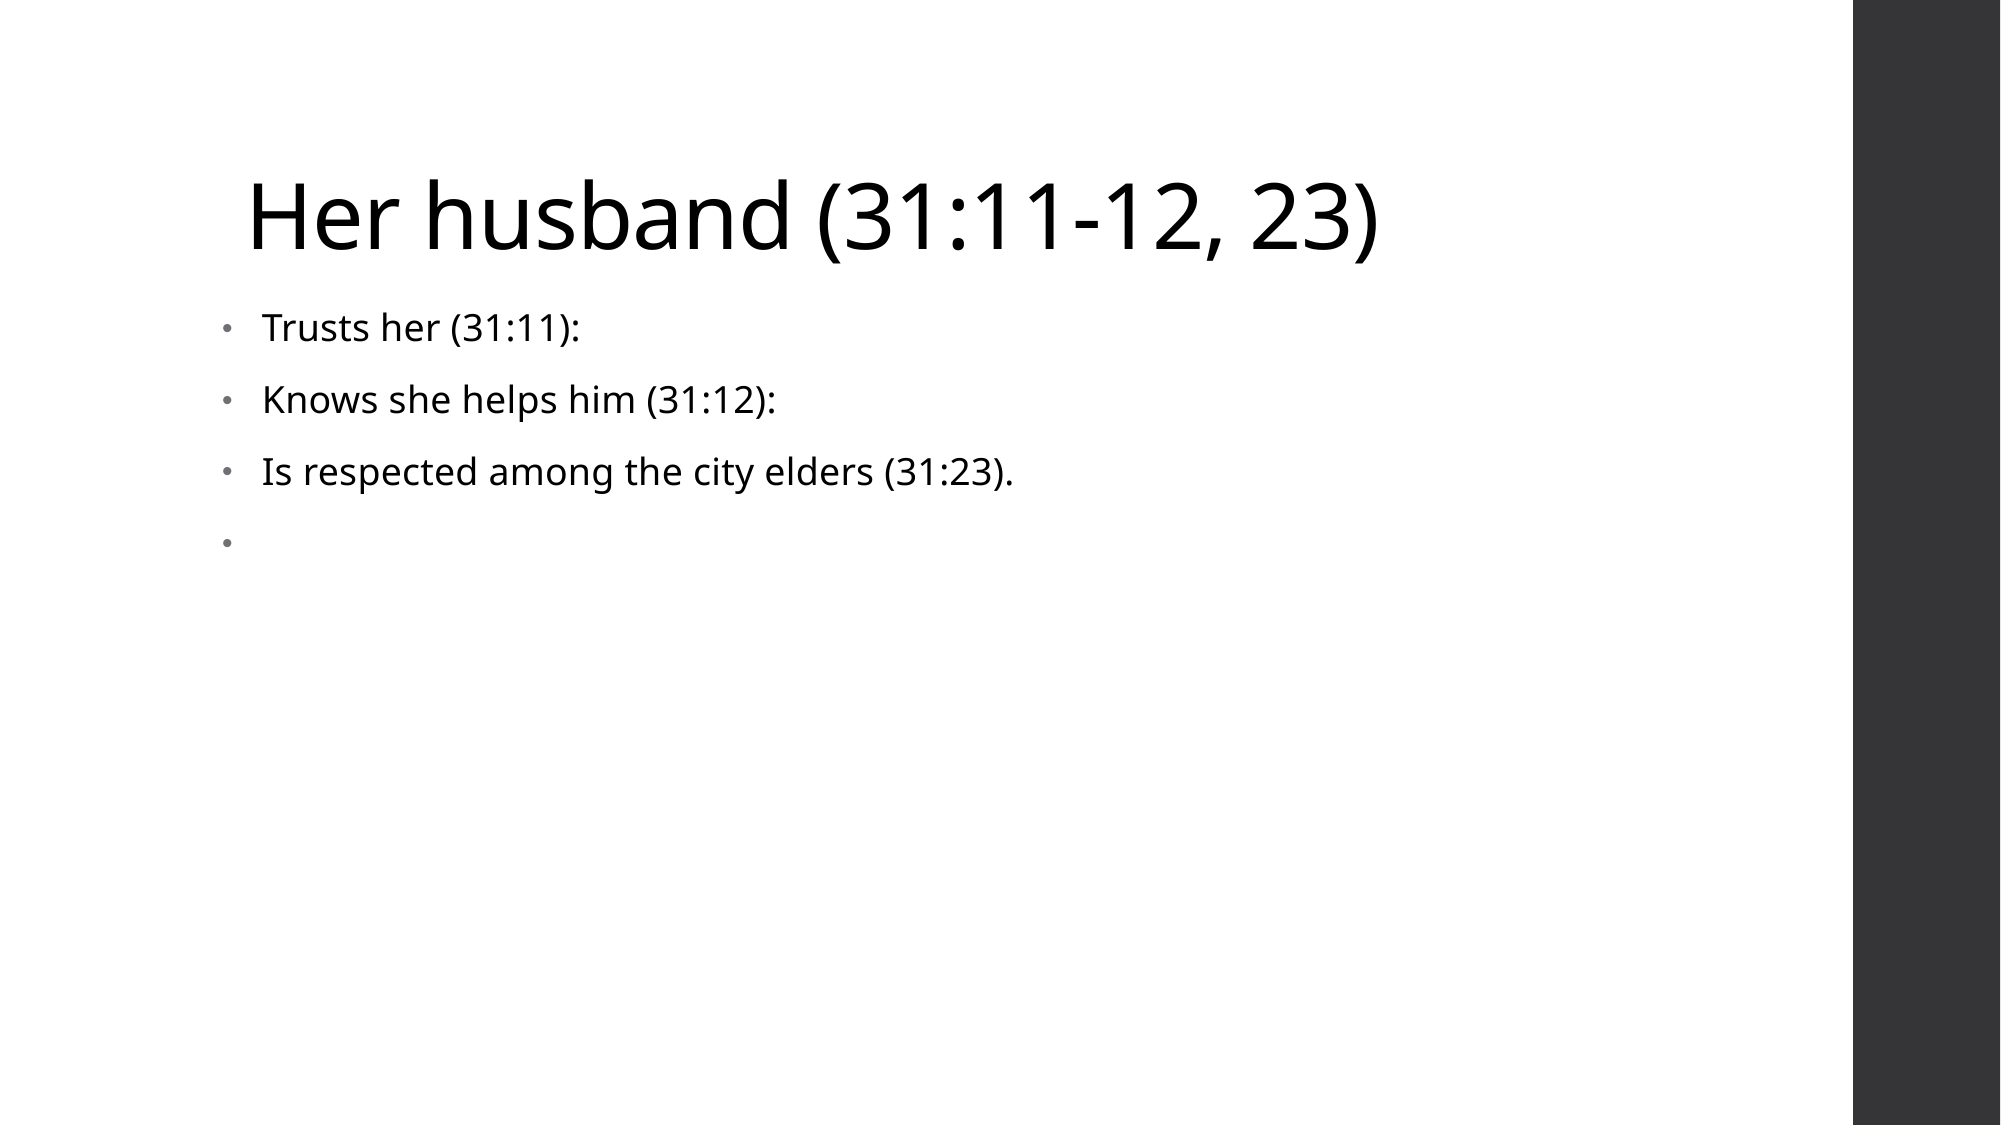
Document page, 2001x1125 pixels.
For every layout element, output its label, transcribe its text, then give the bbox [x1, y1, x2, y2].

title Her husband (31:11-12, 23) [206, 60, 1797, 278]
list Trusts her (31:11): Knows she helps him (31:12): Is respected among the city elders (31:23). [206, 299, 1617, 1014]
